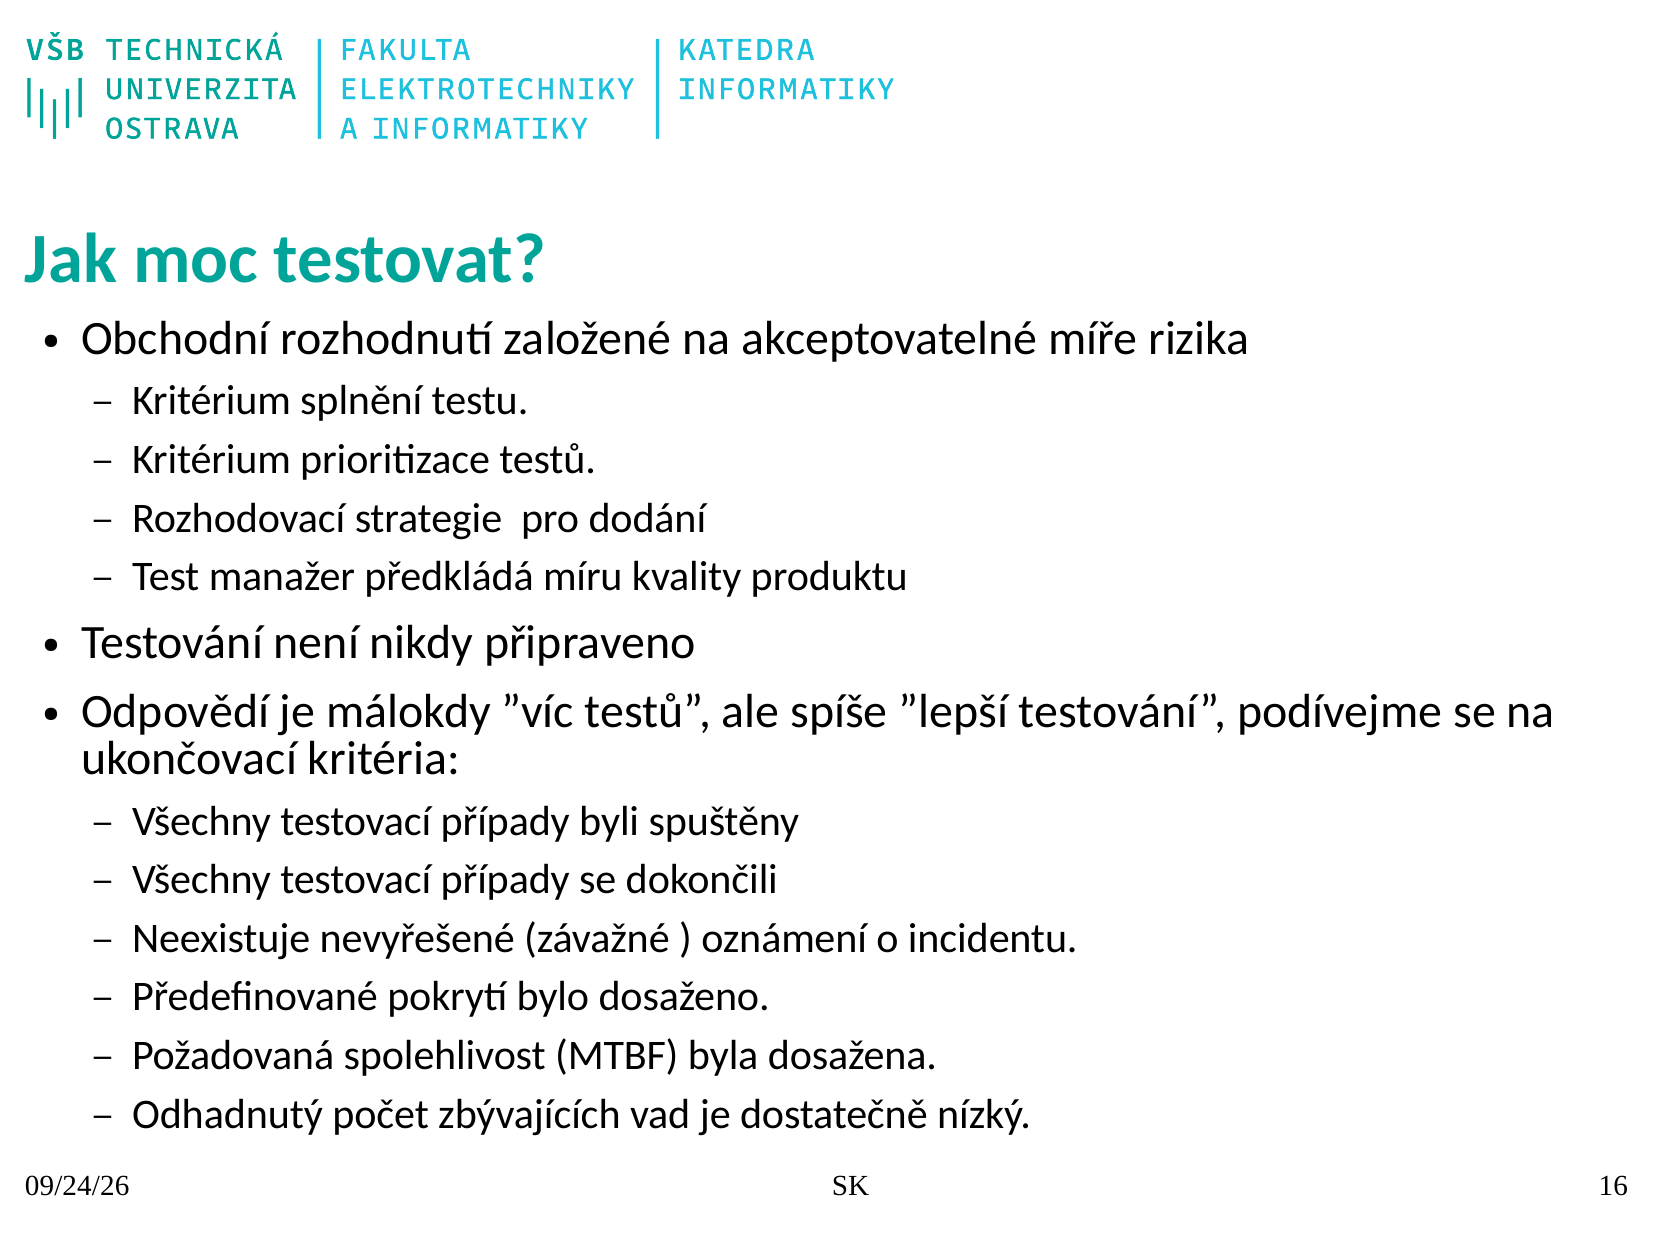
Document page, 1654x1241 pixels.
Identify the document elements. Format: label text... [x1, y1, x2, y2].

title Jak moc testovat? [24, 169, 1629, 300]
list Obchodní rozhodnutí založené na akceptovatelné míře rizika Kritérium splnění testu. Kritérium prioritizace testů. Rozhodovací strategie pro dodání Test manažer předkládá míru kvality produktu Testování není nikdy připraveno Odpovědí je málokdy ”víc testů”, ale spíše ”lepší testování”, podívejme se na ukončovací kritéria: Všechny testovací případy byli spuštěny Všechny testovací případy se dokončili Neexistuje nevyřešené (závažné ) oznámení o incidentu. Předefinované pokrytí bylo dosaženo. Požadovaná spolehlivost (MTBF) byla dosažena. Odhadnutý počet zbývajících vad je dostatečně nízký. [30, 318, 1629, 1146]
picture [26, 31, 894, 139]
